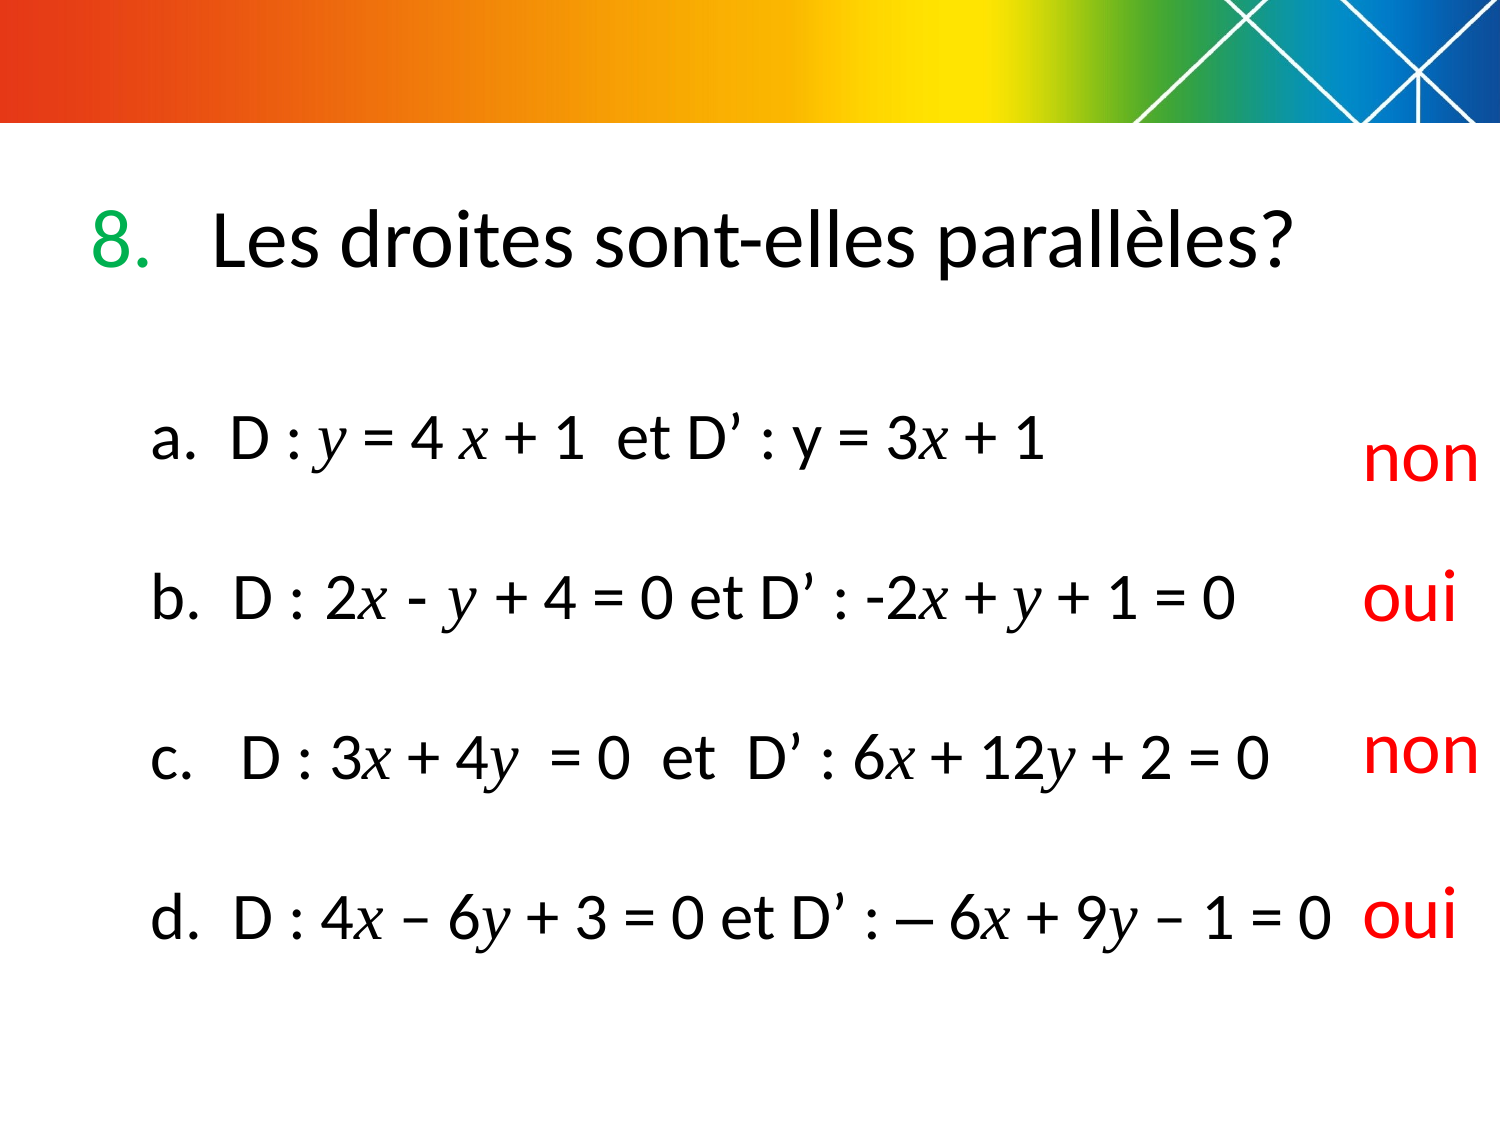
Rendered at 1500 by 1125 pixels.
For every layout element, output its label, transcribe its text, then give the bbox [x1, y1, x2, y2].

text_box a. D : y = 4 x + 1 et D’ : y = 3x + 1 b. D : 2x - y + 4 = 0 et D’ : -2x + y + 1 = 0 c. D : 3x + 4y = 0 et D’ : 6x + 12y + 2 = 0 d. D : 4x – 6y + 3 = 0 et D’ : – 6x + 9y – 1 = 0 [135, 385, 1500, 1041]
text_box oui [1347, 538, 1500, 645]
picture [1340, 0, 1500, 123]
text_box non [1347, 691, 1500, 797]
picture [0, 0, 1359, 123]
title Les droites sont-elles parallèles? [75, 163, 1454, 305]
text_box oui [1347, 855, 1500, 961]
text_box non [1347, 398, 1500, 504]
